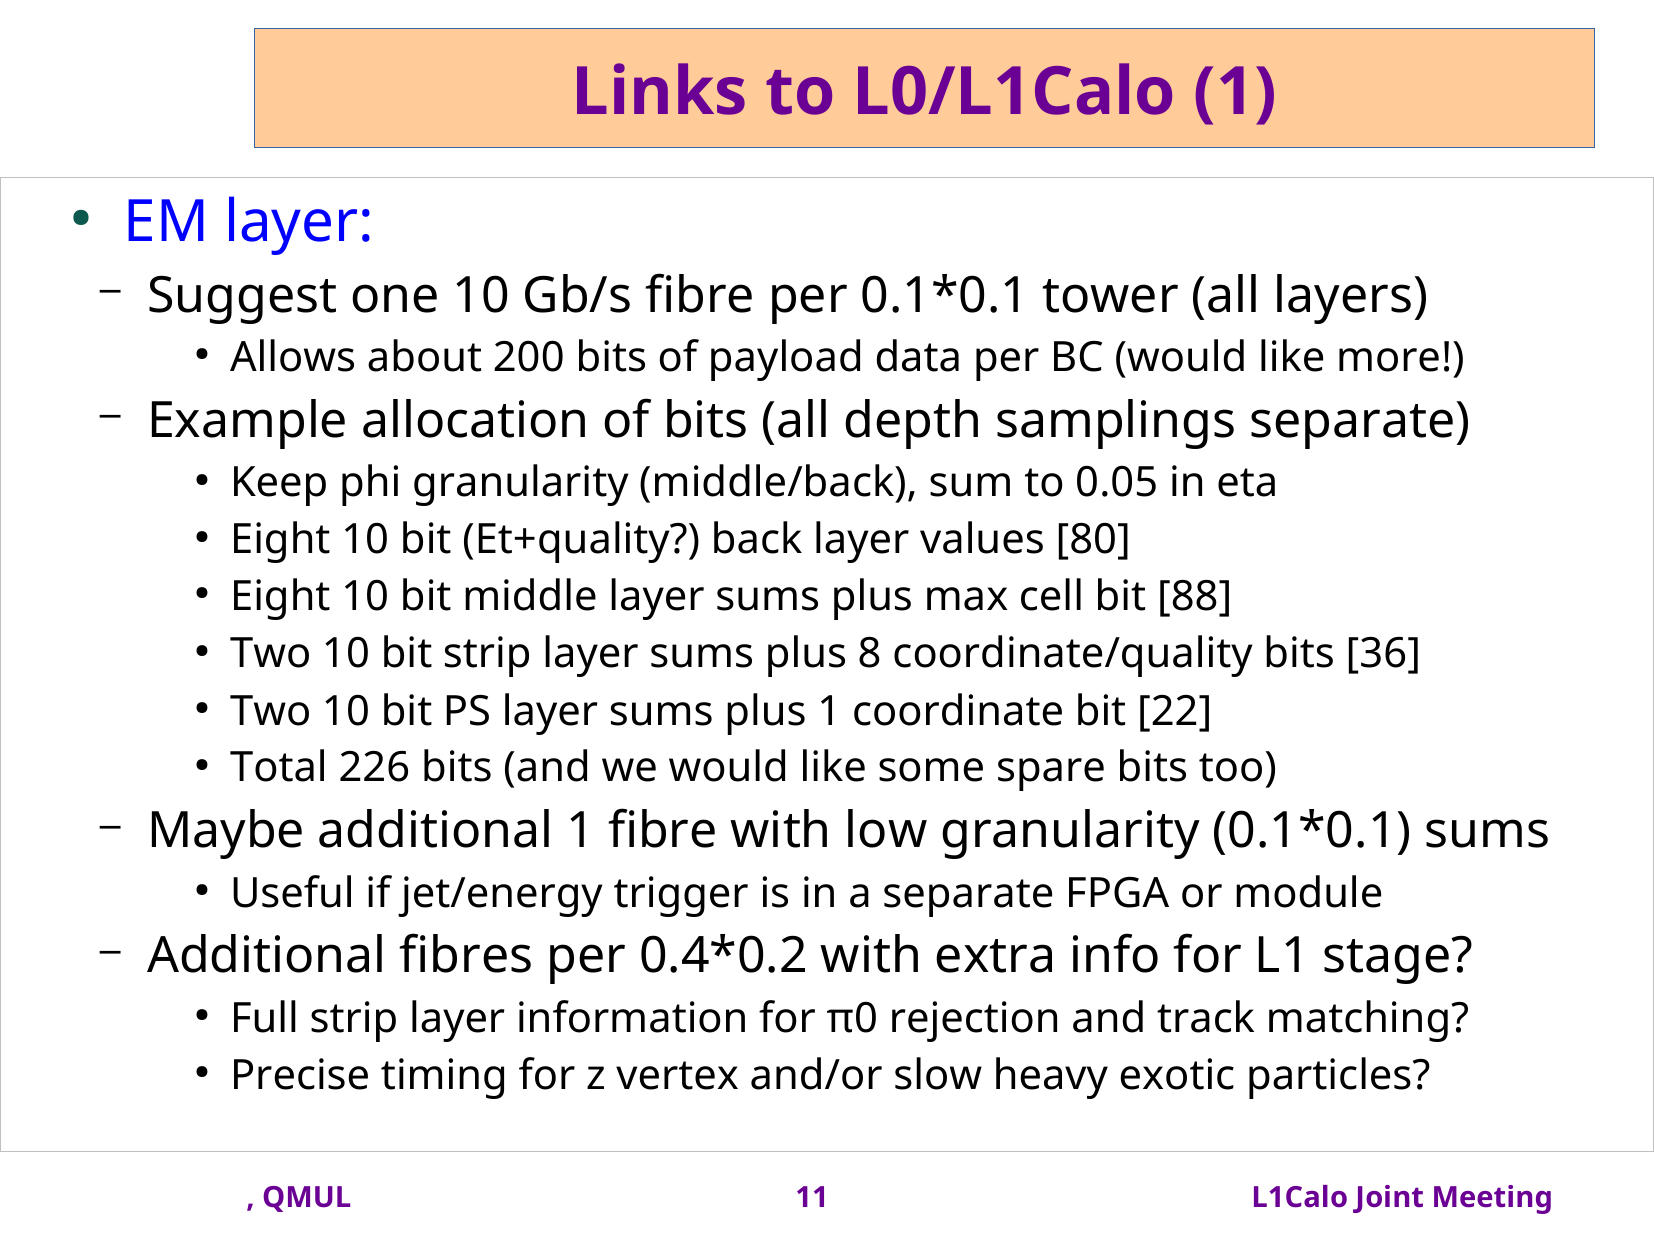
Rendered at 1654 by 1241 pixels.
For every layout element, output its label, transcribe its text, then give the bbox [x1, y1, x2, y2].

title Links to L0/L1Calo (1) [254, 28, 1595, 148]
list EM layer: Suggest one 10 Gb/s fibre per 0.1*0.1 tower (all layers) Allows about 200 bits of payload data per BC (would like more!) Example allocation of bits (all depth samplings separate) Keep phi granularity (middle/back), sum to 0.05 in eta Eight 10 bit (Et+quality?) back layer values [80] Eight 10 bit middle layer sums plus max cell bit [88] Two 10 bit strip layer sums plus 8 coordinate/quality bits [36] Two 10 bit PS layer sums plus 1 coordinate bit [22] Total 226 bits (and we would like some spare bits too) Maybe additional 1 fibre with low granularity (0.1*0.1) sums Useful if jet/energy trigger is in a separate FPGA or module Additional fibres per 0.4*0.2 with extra info for L1 stage? Full strip layer information for π0 rejection and track matching? Precise timing for z vertex and/or slow heavy exotic particles? [52, 179, 1598, 1143]
